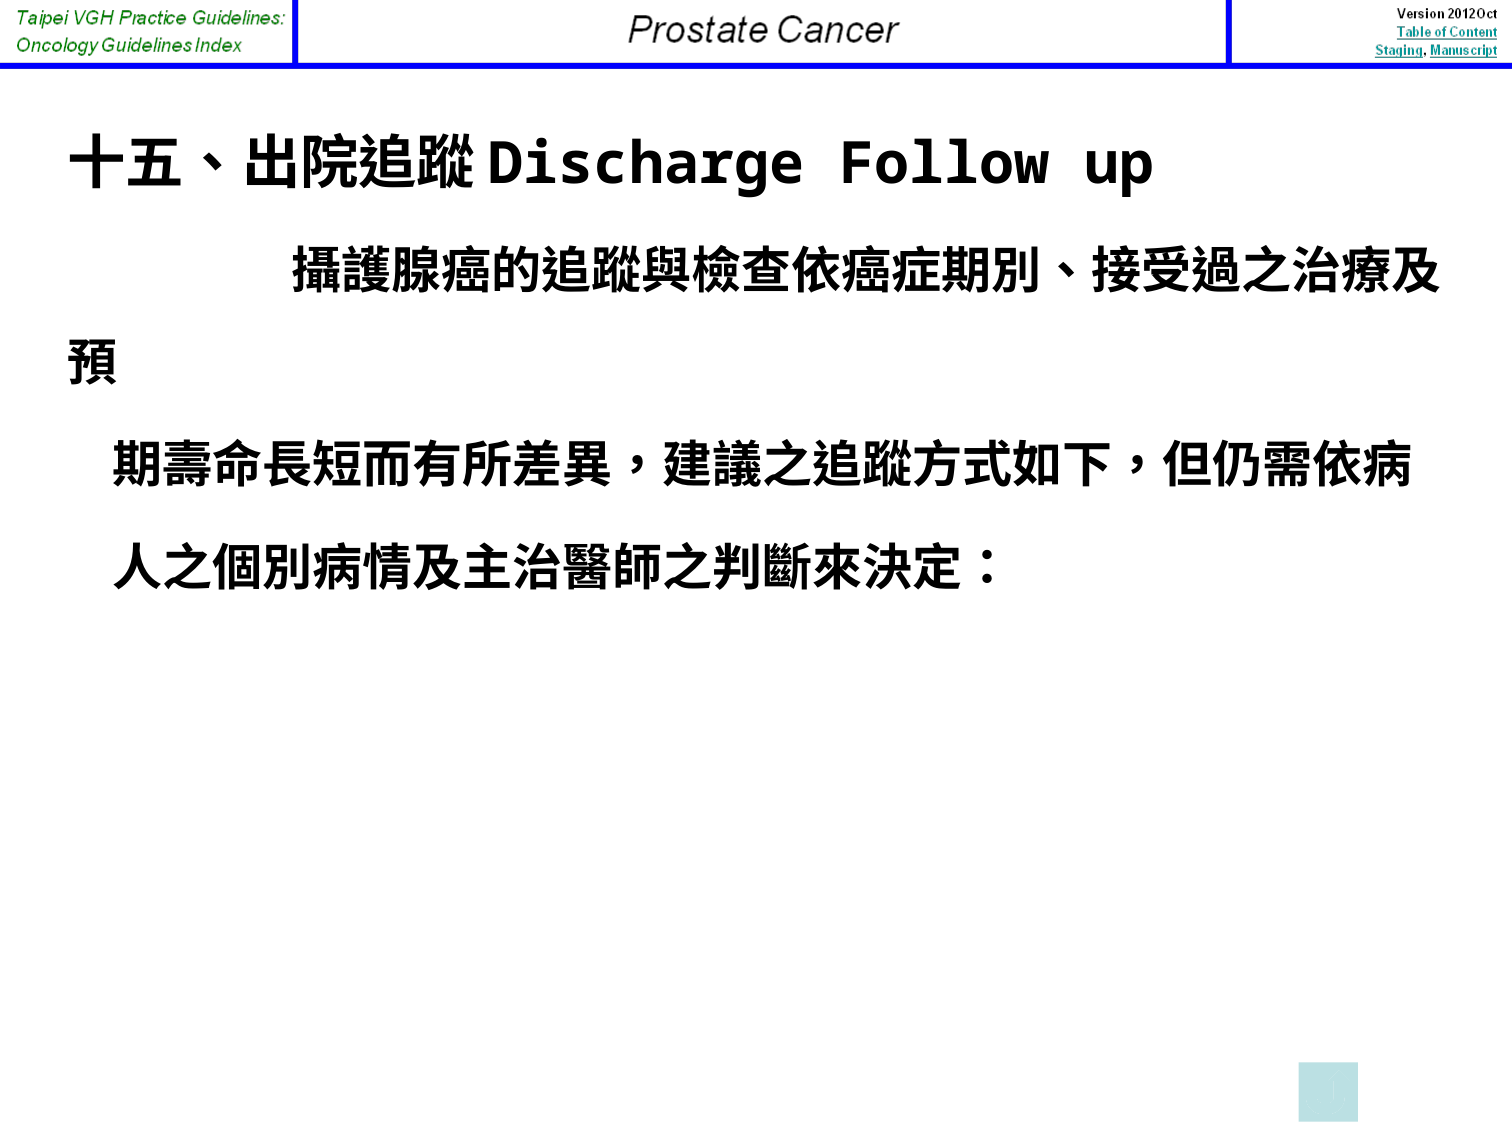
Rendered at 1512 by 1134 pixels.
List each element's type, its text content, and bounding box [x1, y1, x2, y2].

subtitle 十五、出院追蹤Discharge Follow up 攝護腺癌的追蹤與檢查依癌症期別、接受過之治療及預 期壽命長短而有所差異，建議之追蹤方式如下，但仍需依病 人之個別病情及主治醫師之判斷來決定： [52, 82, 1477, 556]
